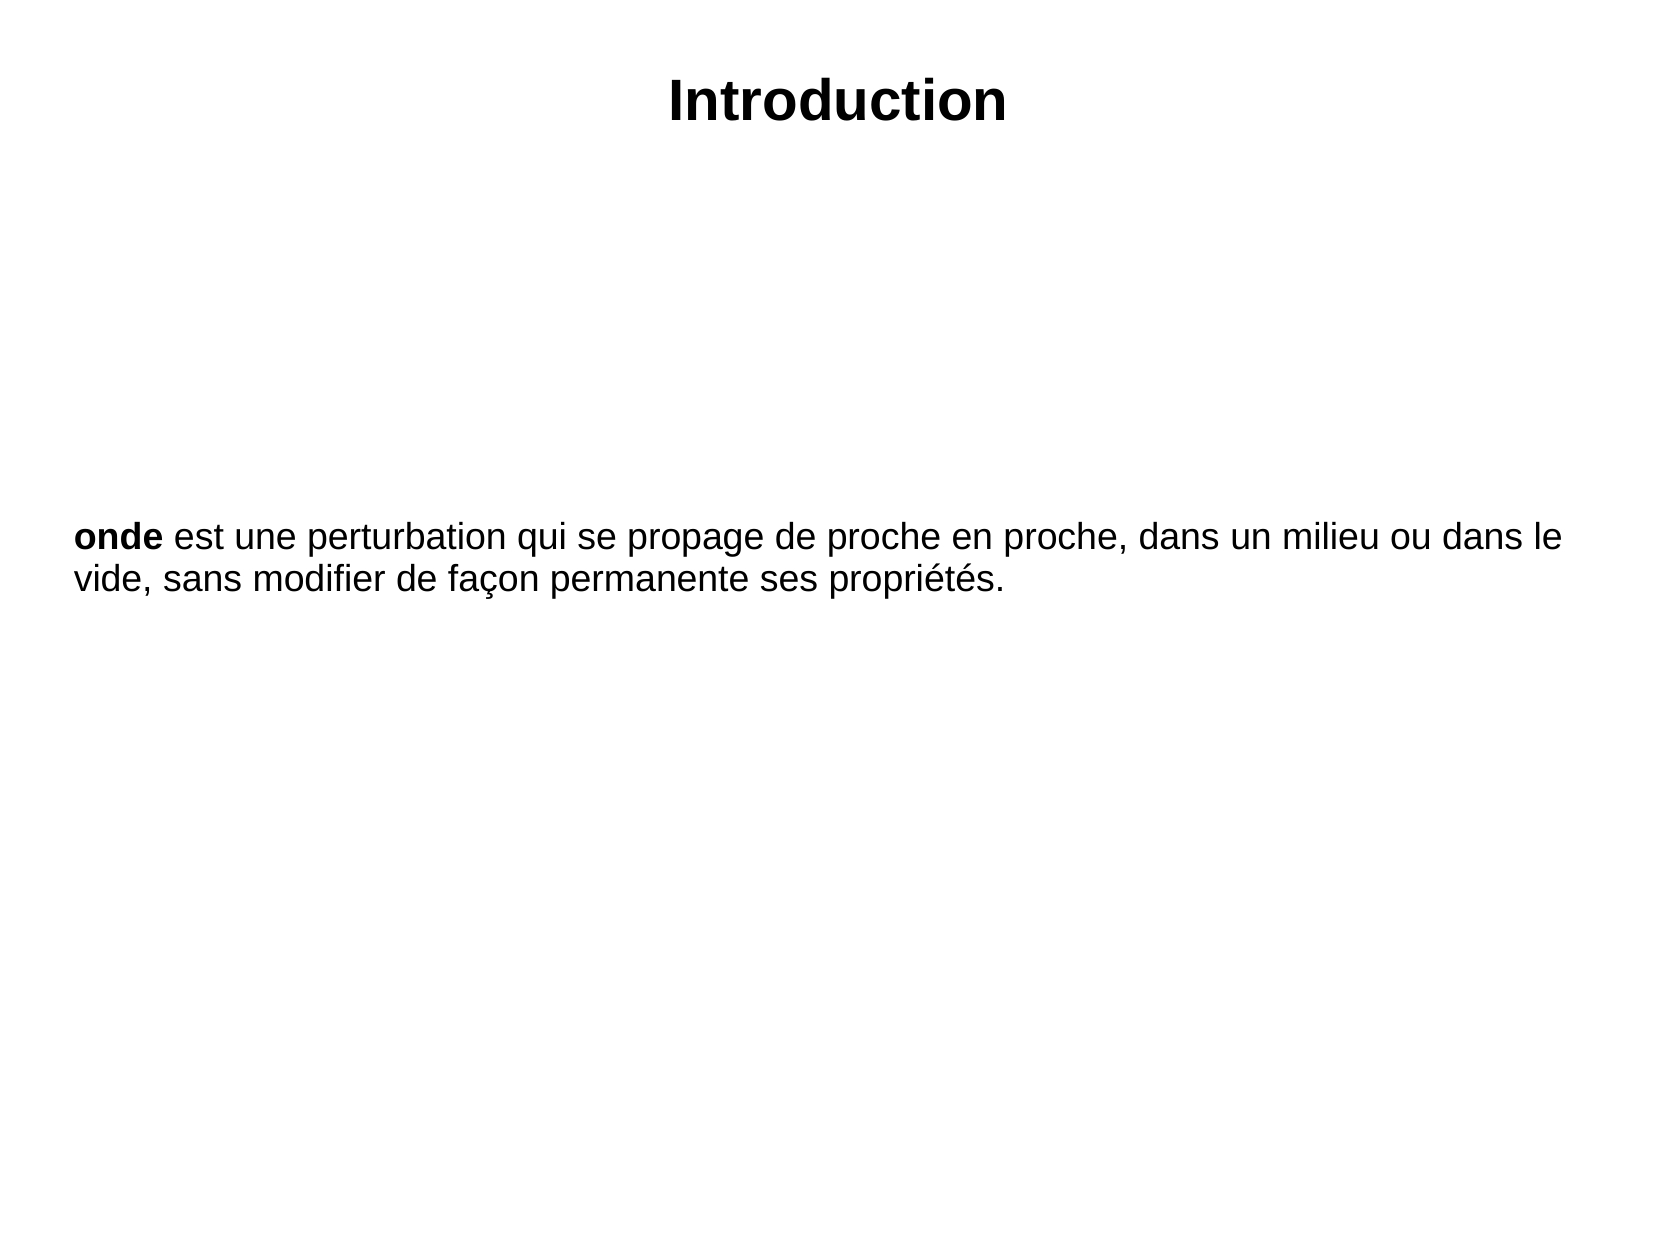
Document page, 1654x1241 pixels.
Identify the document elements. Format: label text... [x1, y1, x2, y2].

text_box Introduction [248, 60, 1430, 142]
text_box onde est une perturbation qui se propage de proche en proche, dans un milieu ou dans le vide, sans modifier de façon permanente ses propriétés. [59, 507, 1631, 608]
